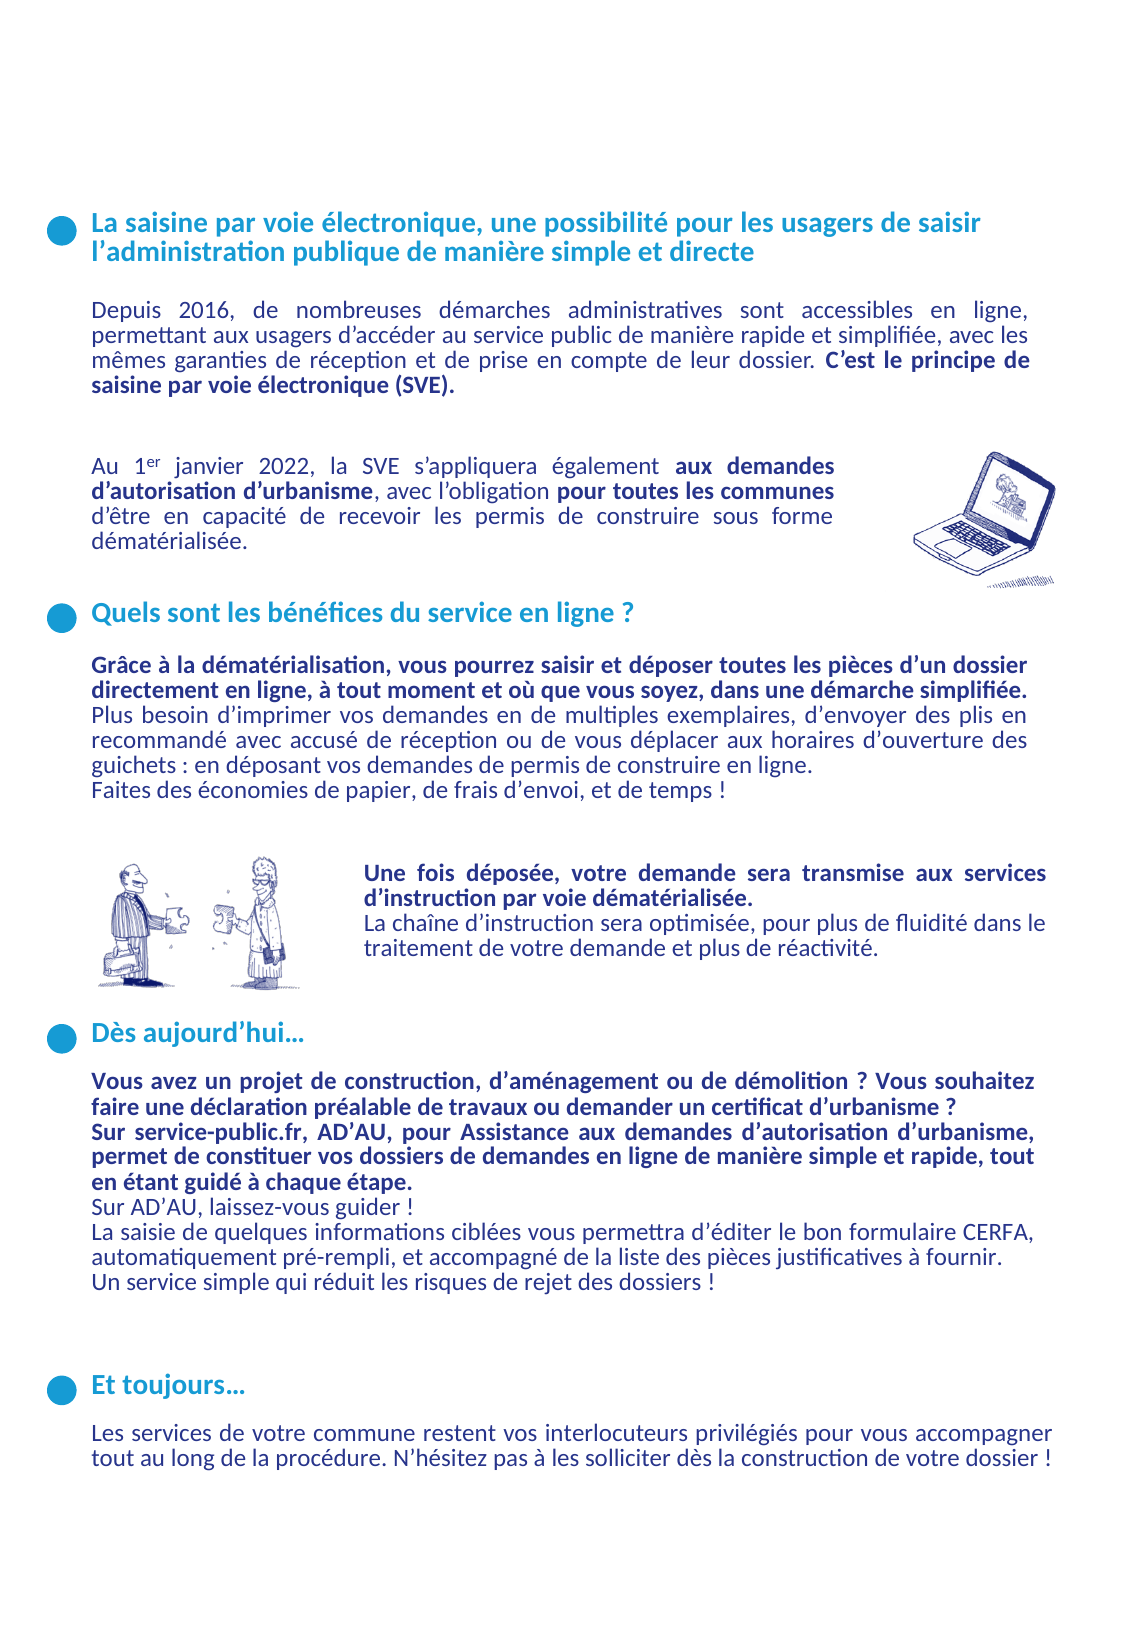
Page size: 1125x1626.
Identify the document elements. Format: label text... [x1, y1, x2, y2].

text_box Et toujours… [76, 1364, 1073, 1415]
text_box Les services de votre commune restent vos interlocuteurs privilégiés pour vous accompagner tout au long de la procédure. N’hésitez pas à les solliciter dès la construction de votre dossier ! [76, 1415, 1073, 1492]
text_box [47, 1375, 77, 1406]
text_box Dès aujourd’hui… [76, 1013, 1073, 1063]
text_box [47, 603, 77, 633]
text_box [47, 216, 77, 246]
text_box La saisine par voie électronique, une possibilité pour les usagers de saisir l’administration publique de manière simple et directe [76, 202, 1073, 289]
text_box Au 1er janvier 2022, la SVE s’appliquera également aux demandes d’autorisation d’urbanisme, avec l’obligation pour toutes les communes d’être en capacité de recevoir les permis de construire sous forme dématérialisée. [76, 447, 886, 584]
text_box Depuis 2016, de nombreuses démarches administratives sont accessibles en ligne, permettant aux usagers d’accéder au service public de manière rapide et simplifiée, avec les mêmes garanties de réception et de prise en compte de leur dossier. C’est le principe de saisine par voie électronique (SVE). [76, 292, 1063, 429]
text_box [47, 1024, 77, 1054]
text_box Vous avez un projet de construction, d’aménagement ou de démolition ? Vous souhaitez faire une déclaration préalable de travaux ou demander un certificat d’urbanisme ? Sur service-public.fr, AD’AU, pour Assistance aux demandes d’autorisation d’urbanisme, permet de constituer vos dossiers de demandes en ligne de manière simple et rapide, tout en étant guidé à chaque étape. Sur AD’AU, laissez-vous guider ! La saisie de quelques informations ciblées vous permettra d’éditer le bon formulaire CERFA, automatiquement pré-rempli, et accompagné de la liste des pièces justificatives à fournir. Un service simple qui réduit les risques de rejet des dossiers ! [76, 1063, 1073, 1357]
text_box Une fois déposée, votre demande sera transmise aux services d’instruction par voie dématérialisée. La chaîne d’instruction sera optimisée, pour plus de fluidité dans le traitement de votre demande et plus de réactivité. [348, 855, 1063, 992]
picture [92, 849, 311, 998]
text_box Quels sont les bénéfices du service en ligne ? [76, 592, 1073, 644]
picture [885, 440, 1063, 592]
text_box Grâce à la dématérialisation, vous pourrez saisir et déposer toutes les pièces d’un dossier directement en ligne, à tout moment et où que vous soyez, dans une démarche simplifiée. Plus besoin d’imprimer vos demandes en de multiples exemplaires, d’envoyer des plis en recommandé avec accusé de réception ou de vous déplacer aux horaires d’ouverture des guichets : en déposant vos demandes de permis de construire en ligne. Faites des économies de papier, de frais d’envoi, et de temps ! [76, 647, 1073, 936]
